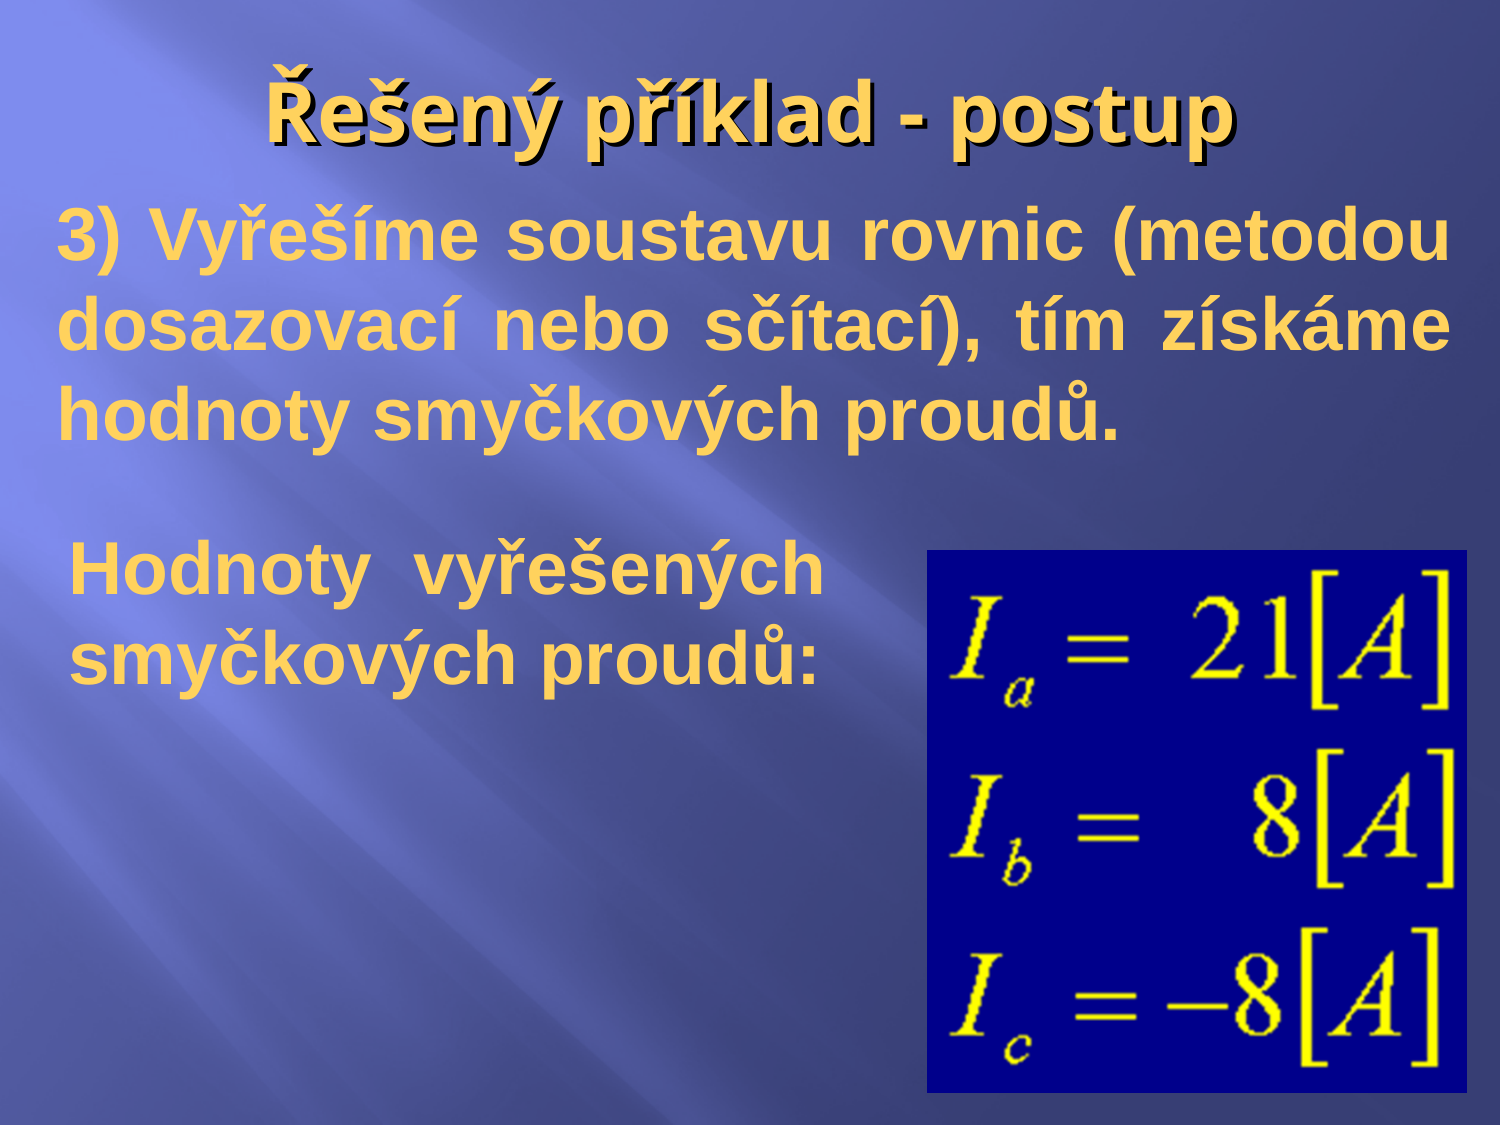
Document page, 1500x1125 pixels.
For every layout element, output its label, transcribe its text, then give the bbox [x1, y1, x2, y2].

title Řešený příklad - postup [75, 45, 1426, 172]
text_box 3) Vyřešíme soustavu rovnic (metodou dosazovací nebo sčítací), tím získáme hodnoty smyčkových proudů. [41, 172, 1471, 469]
picture [927, 551, 1467, 1093]
text_box Hodnoty vyřešených smyčkových proudů: [53, 503, 845, 717]
